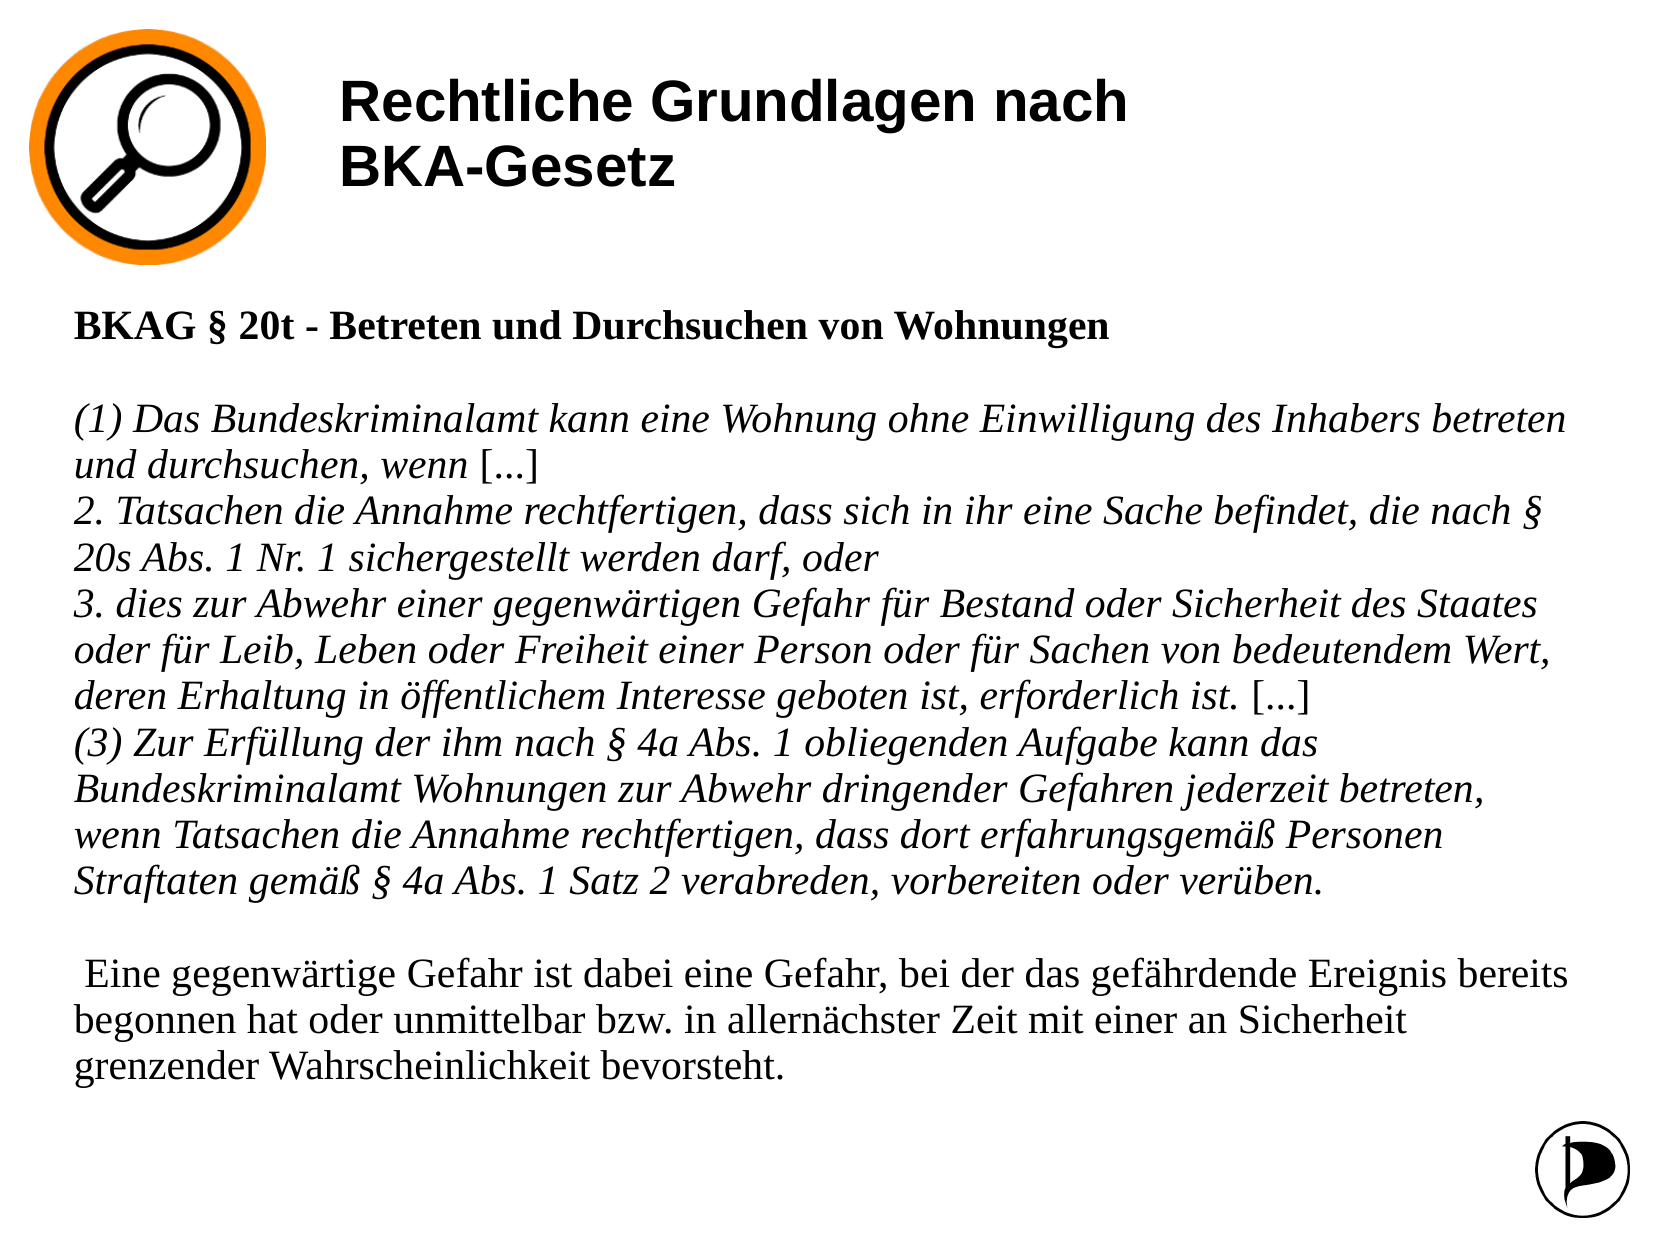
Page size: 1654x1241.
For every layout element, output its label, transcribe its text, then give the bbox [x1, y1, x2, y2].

text_box Rechtliche Grundlagen nach BKA-Gesetz [324, 61, 1654, 207]
text_box BKAG § 20t - Betreten und Durchsuchen von Wohnungen (1) Das Bundeskriminalamt kann eine Wohnung ohne Einwilligung des Inhabers betreten und durchsuchen, wenn [...] 2. Tatsachen die Annahme rechtfertigen, dass sich in ihr eine Sache befindet, die nach § 20s Abs. 1 Nr. 1 sichergestellt werden darf, oder 3. dies zur Abwehr einer gegenwärtigen Gefahr für Bestand oder Sicherheit des Staates oder für Leib, Leben oder Freiheit einer Person oder für Sachen von bedeutendem Wert, deren Erhaltung in öffentlichem Interesse geboten ist, erforderlich ist. [...] (3) Zur Erfüllung der ihm nach § 4a Abs. 1 obliegenden Aufgabe kann das Bundeskriminalamt Wohnungen zur Abwehr dringender Gefahren jederzeit betreten, wenn Tatsachen die Annahme rechtfertigen, dass dort erfahrungsgemäß Personen Straftaten gemäß § 4a Abs. 1 Satz 2 verabreden, vorbereiten oder verüben. Eine gegenwärtige Gefahr ist dabei eine Gefahr, bei der das gefährdende Ereignis bereits begonnen hat oder unmittelbar bzw. in allernächster Zeit mit einer an Sicherheit grenzender Wahrscheinlichkeit bevorsteht. [59, 295, 1595, 1189]
picture [29, 29, 266, 265]
picture [1535, 1121, 1630, 1218]
